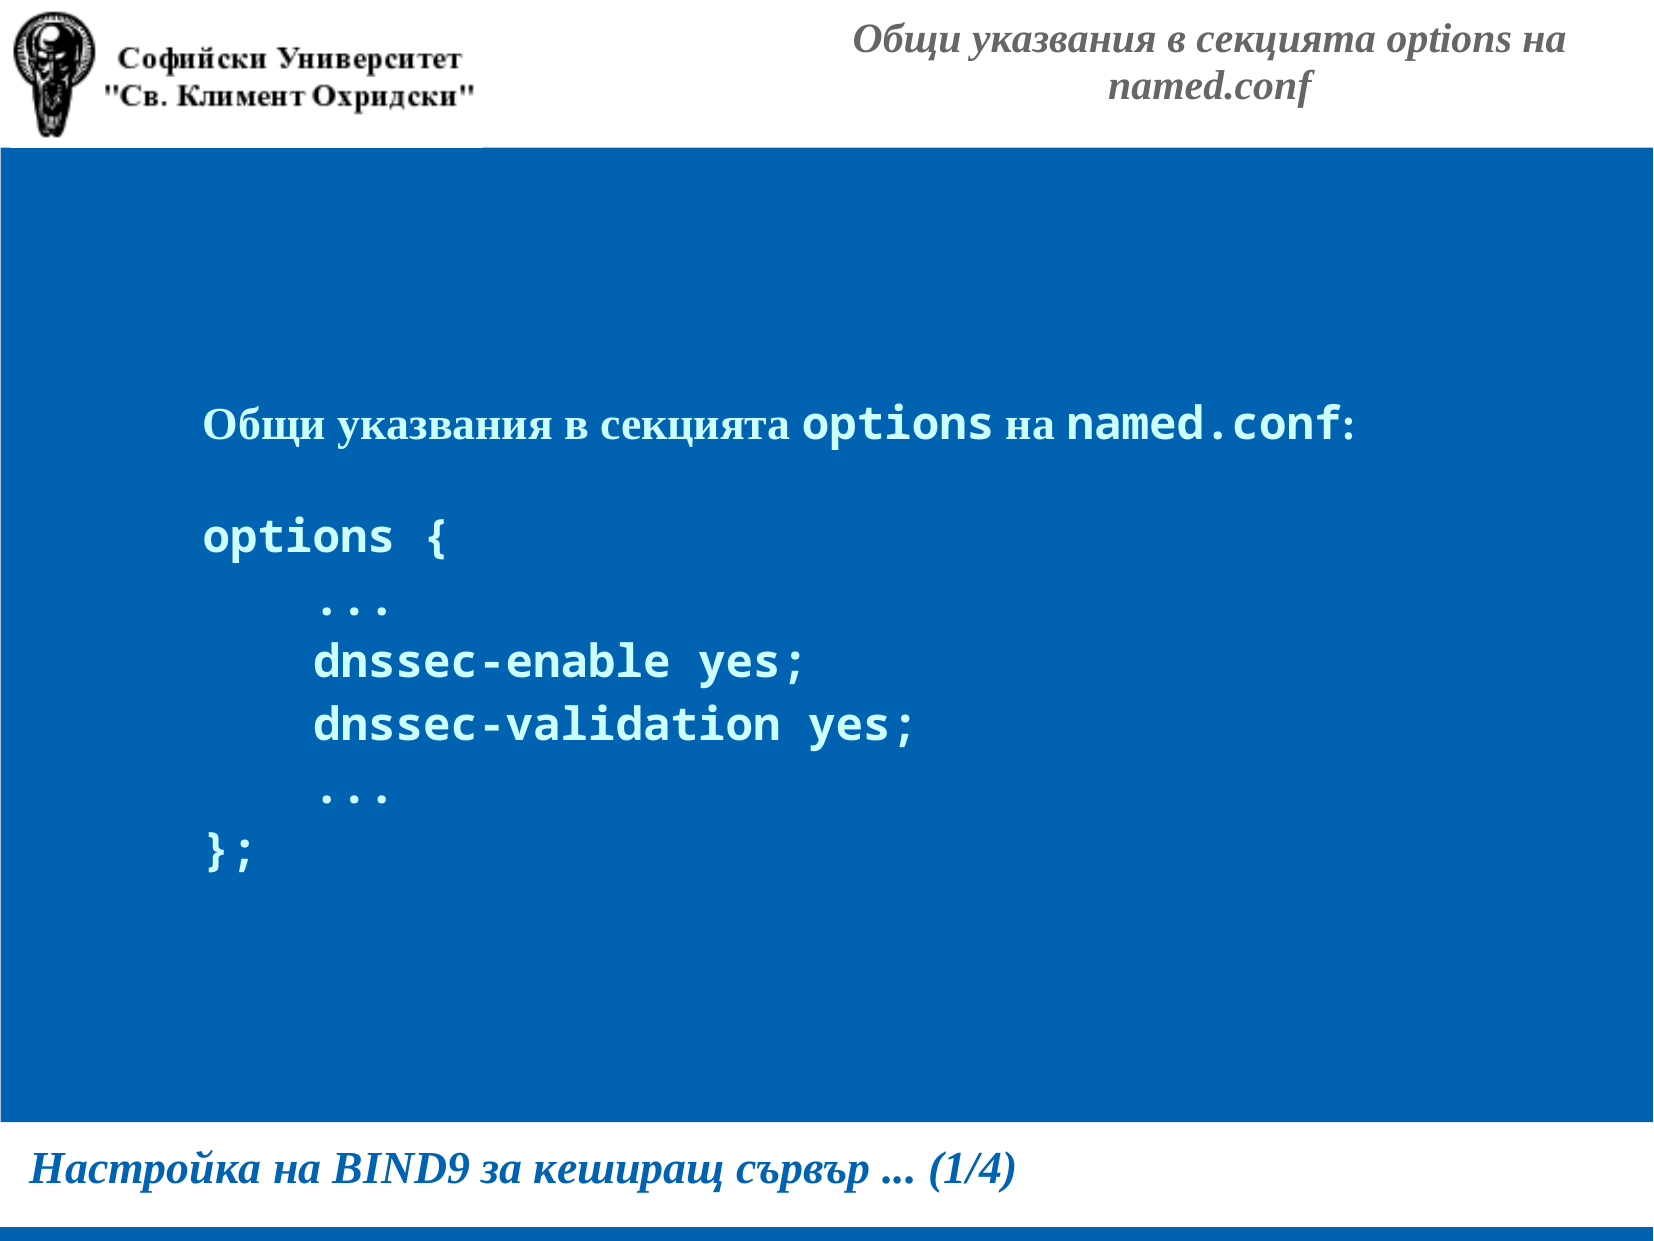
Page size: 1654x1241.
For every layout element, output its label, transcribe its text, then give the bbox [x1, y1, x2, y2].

picture [10, 0, 482, 148]
text_box Общи указвания в секцията options на named.conf: options { ... dnssec-enable yes; dnssec-validation yes; ... }; [0, 147, 1653, 1123]
text_box Настройка на BIND9 за кеширащ сървър ... (1/4) [29, 1143, 1029, 1211]
title Общи указвания в секцията options на named.conf [768, 0, 1652, 124]
